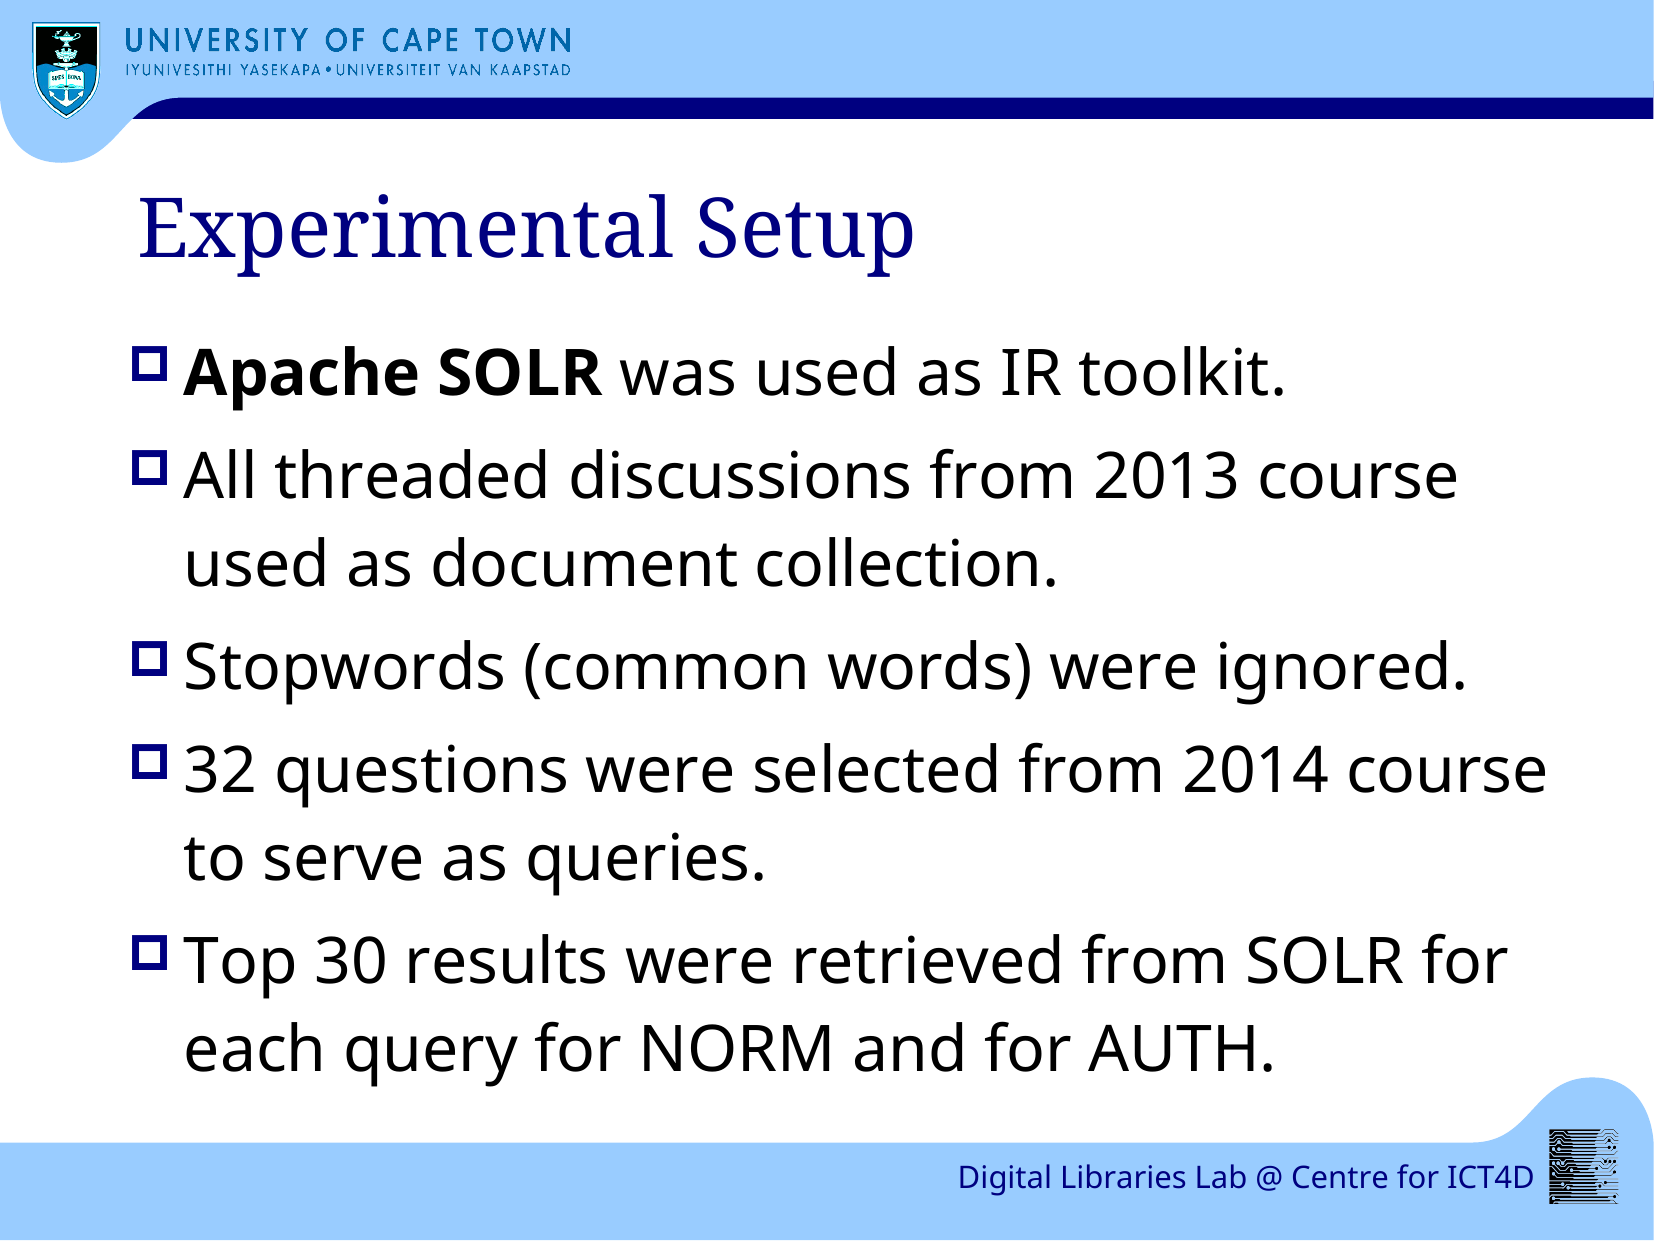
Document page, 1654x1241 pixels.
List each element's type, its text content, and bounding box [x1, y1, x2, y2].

list Apache SOLR was used as IR toolkit. All threaded discussions from 2013 course used as document collection. Stopwords (common words) were ignored. 32 questions were selected from 2014 course to serve as queries. Top 30 results were retrieved from SOLR for each query for NORM and for AUTH. [128, 326, 1597, 1046]
picture [122, 25, 573, 78]
title Experimental Setup [137, 155, 1598, 296]
picture [32, 22, 101, 120]
picture [1549, 1129, 1619, 1204]
